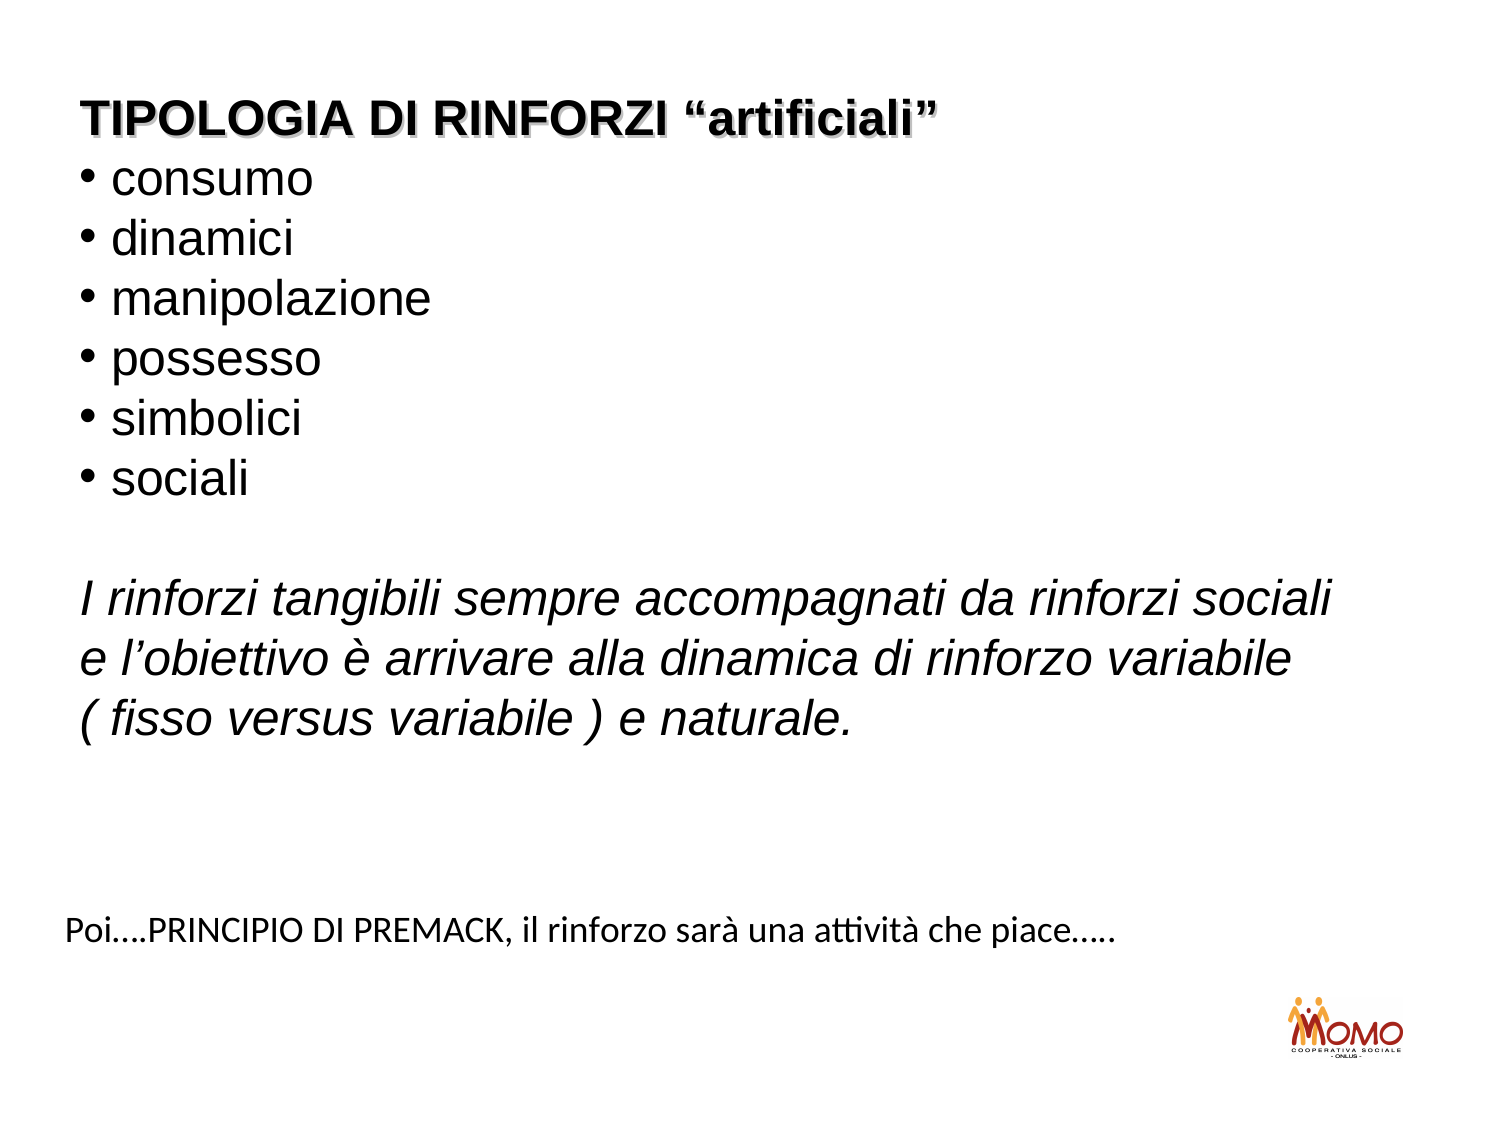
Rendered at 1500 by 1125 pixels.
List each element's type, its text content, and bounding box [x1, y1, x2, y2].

text_box TIPOLOGIA DI RINFORZI “artificiali” consumo dinamici manipolazione possesso simbolici sociali I rinforzi tangibili sempre accompagnati da rinforzi sociali e l’obiettivo è arrivare alla dinamica di rinforzo variabile ( fisso versus variabile ) e naturale. [64, 78, 1388, 874]
text_box Poi….PRINCIPIO DI PREMACK, il rinforzo sarà una attività che piace….. [49, 897, 1485, 958]
picture [1288, 997, 1403, 1059]
